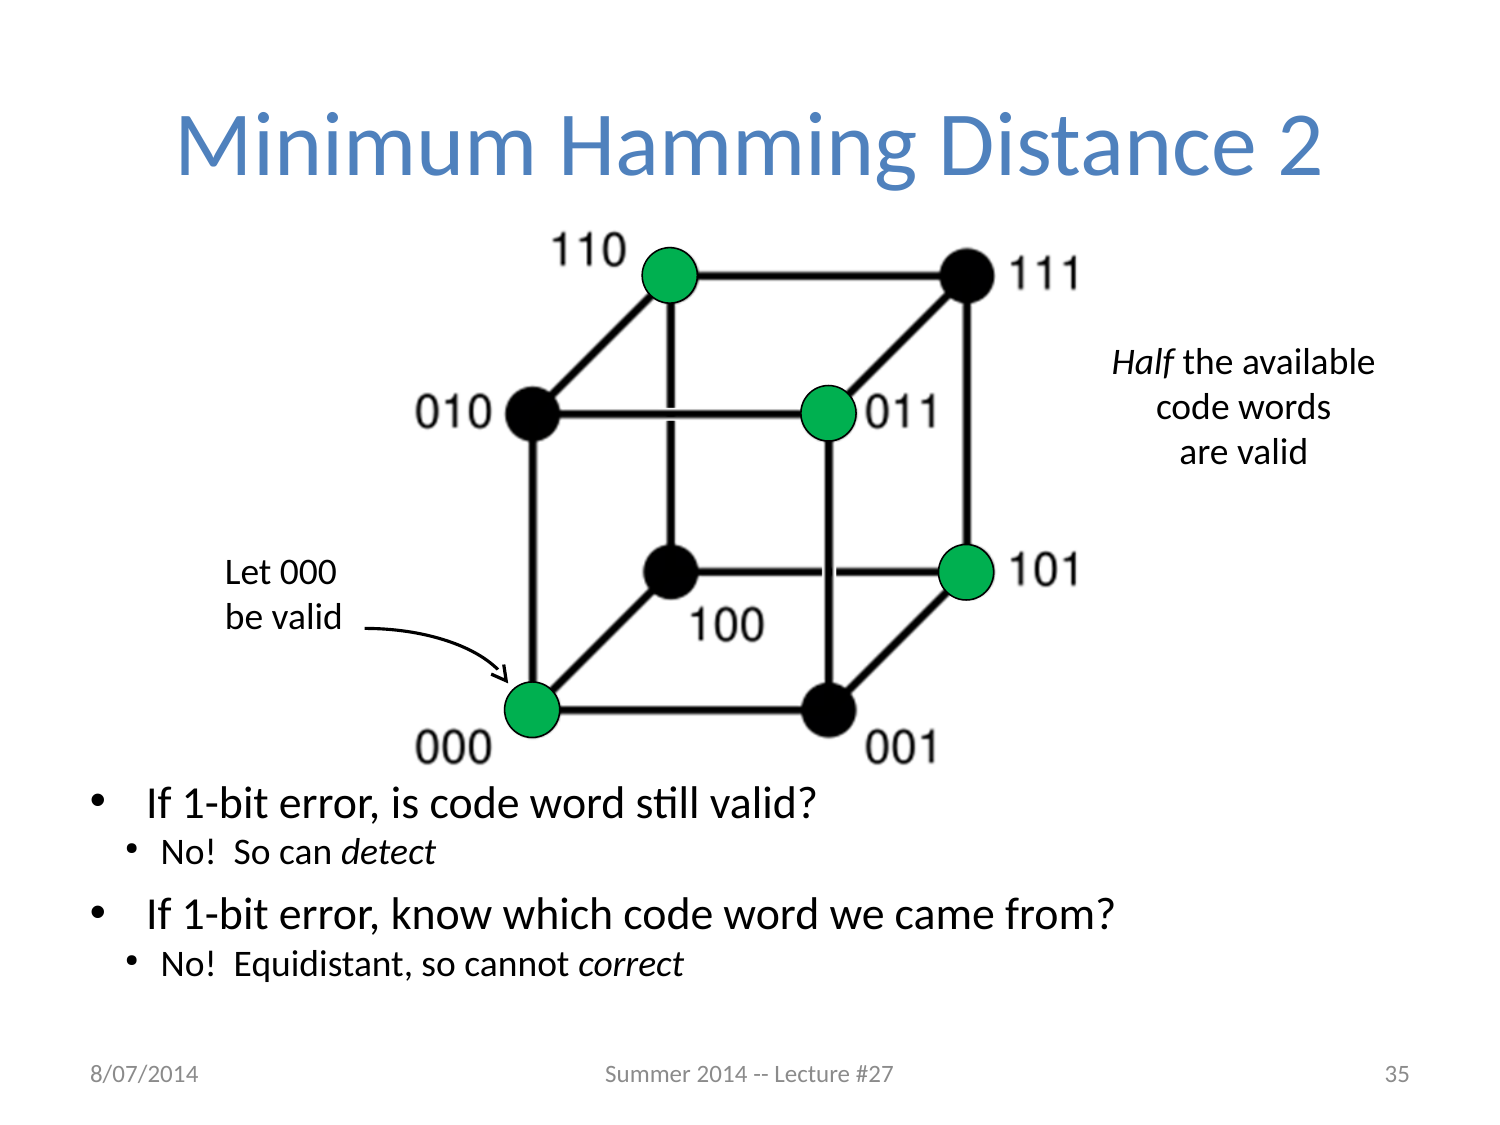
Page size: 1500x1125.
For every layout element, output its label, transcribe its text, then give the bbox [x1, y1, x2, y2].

title Minimum Hamming Distance 2 [75, 45, 1425, 233]
text_box [938, 544, 994, 601]
text_box [642, 247, 698, 304]
slide_number <number> [1074, 1050, 1425, 1103]
text_box [800, 385, 857, 442]
footer Summer 2014 -- Lecture #27 [512, 1050, 988, 1103]
text_box [504, 681, 560, 738]
text_box Half the available code words are valid [1096, 329, 1391, 480]
text_box If 1-bit error, is code word still valid? No! So can detect If 1-bit error, know which code word we came from? No! Equidistant, so cannot correct [74, 764, 1425, 1050]
slide_number 8/07/2014 [75, 1050, 425, 1103]
text_box Let 000 be valid [209, 539, 375, 645]
picture [375, 233, 1125, 764]
